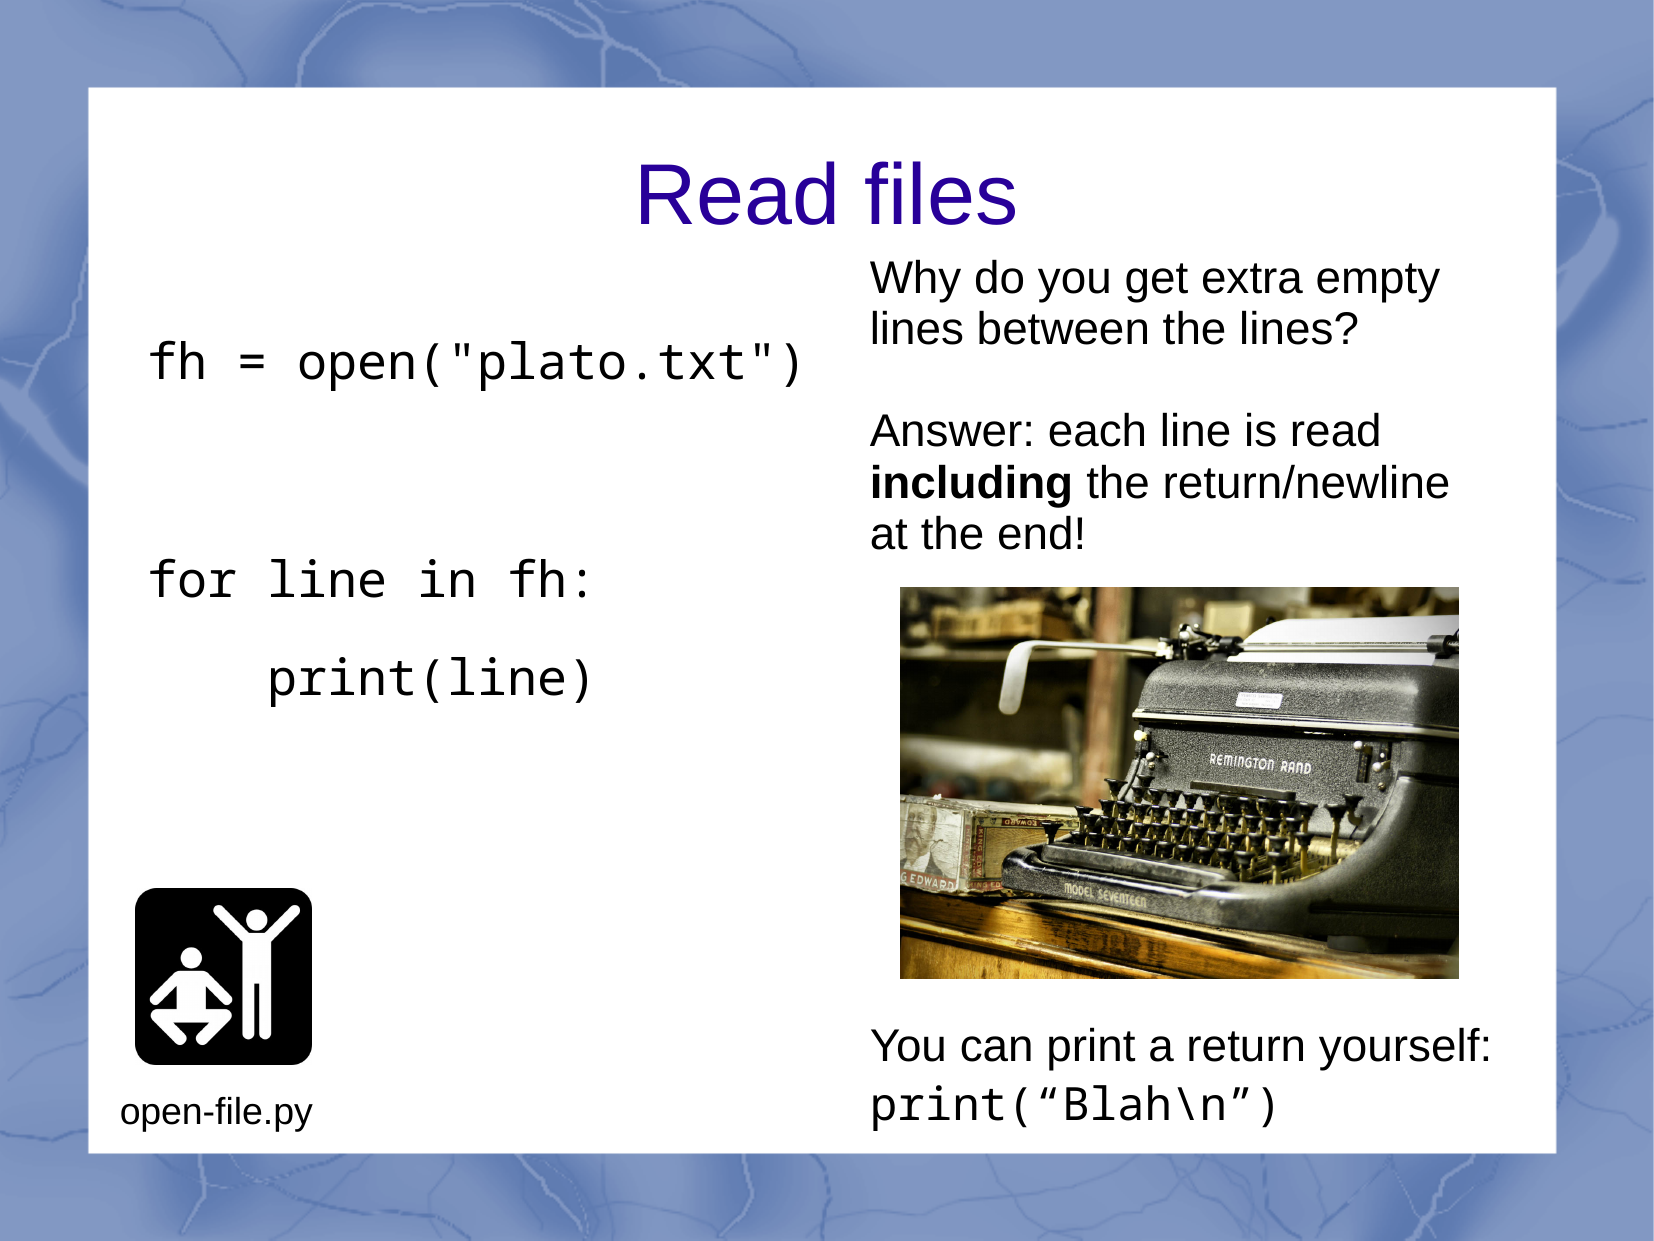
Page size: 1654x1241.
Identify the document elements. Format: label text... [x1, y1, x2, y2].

text_box Why do you get extra empty lines between the lines? Answer: each line is read including the return/newline at the end! You can print a return yourself: print(“Blah\n”) [855, 244, 1516, 1133]
list fh = open("plato.txt") for line in fh: print(line) [147, 325, 811, 1045]
text_box open-file.py [105, 1083, 328, 1141]
title Read files [118, 90, 1536, 298]
picture [0, 0, 1654, 1241]
